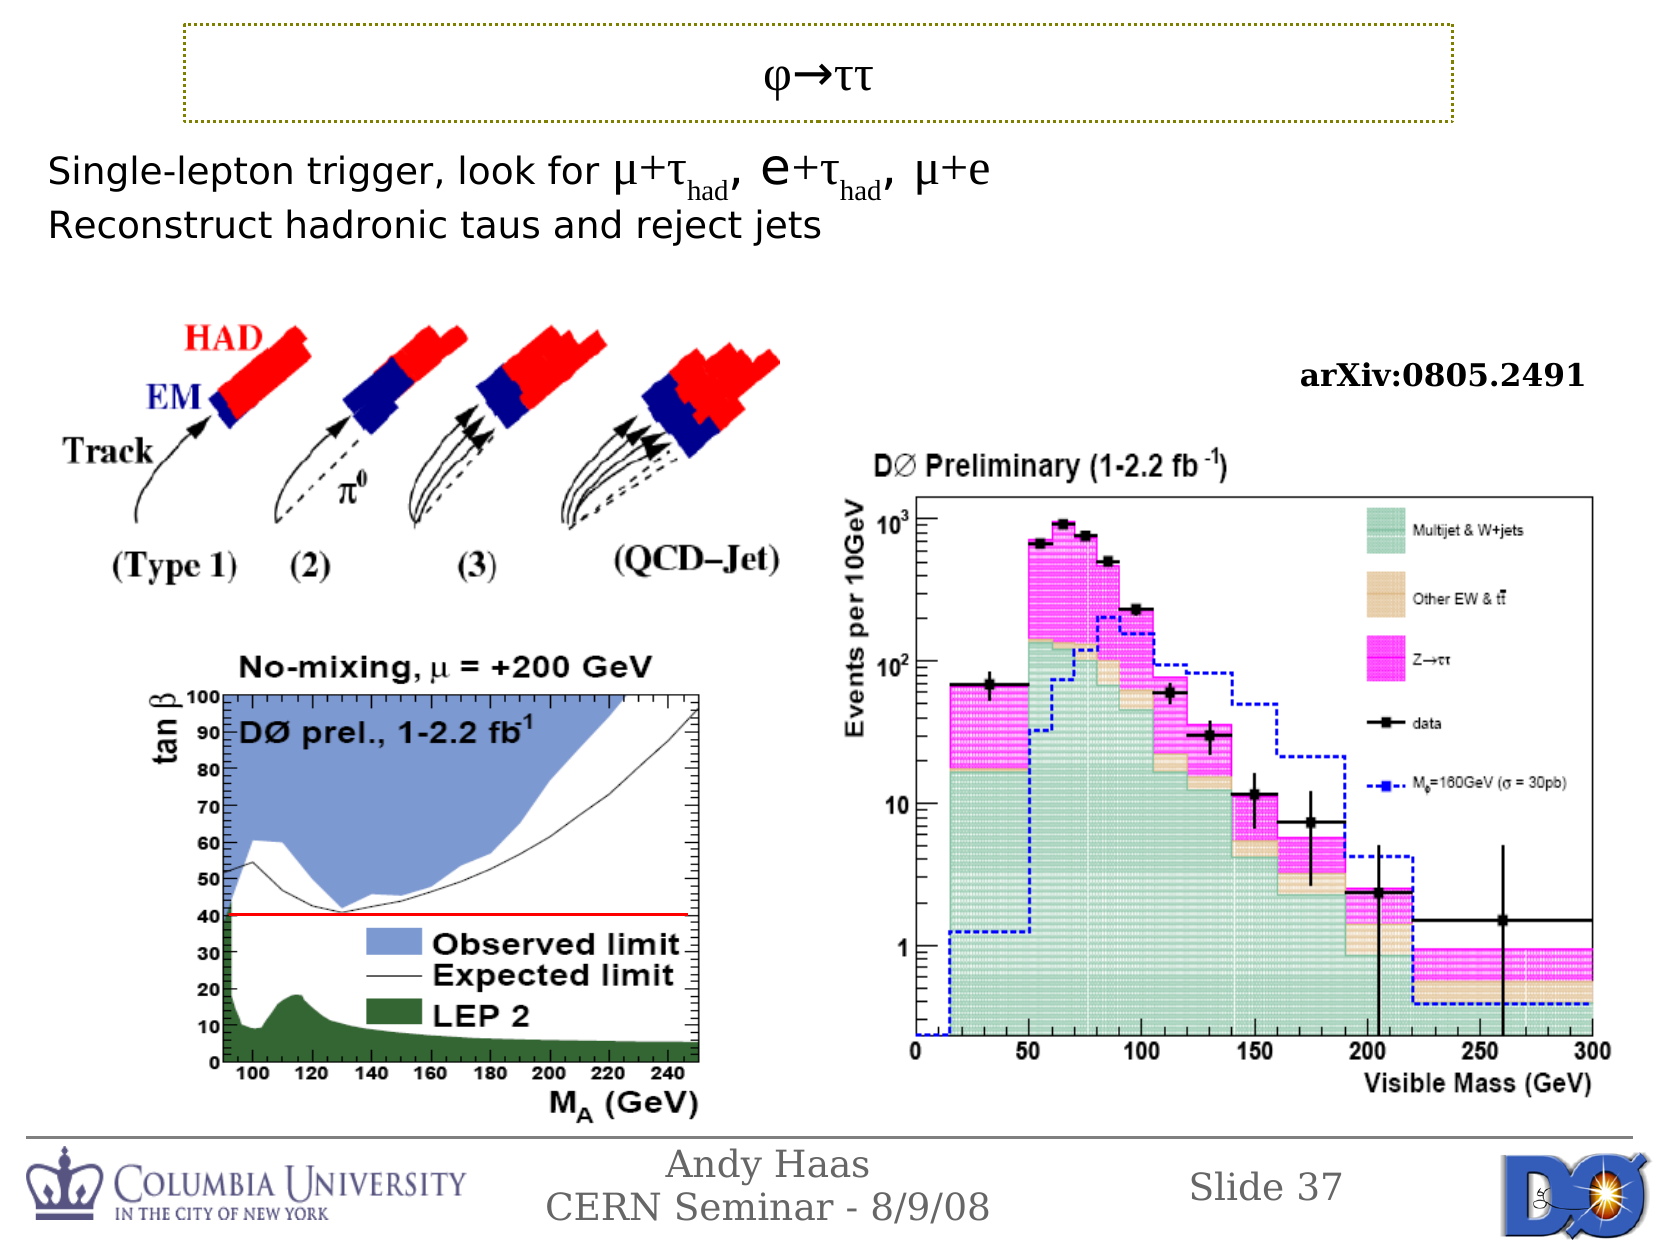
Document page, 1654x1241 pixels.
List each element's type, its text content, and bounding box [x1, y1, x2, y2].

picture [830, 436, 1635, 1127]
list Single-lepton trigger, look for μ+τhad, e+τhad, μ+e Reconstruct hadronic taus and reject jets [30, 140, 1612, 350]
title φ→ττ [184, 24, 1453, 122]
picture [1497, 1149, 1654, 1241]
text_box arXiv:0805.2491 [1299, 357, 1588, 394]
picture [142, 643, 732, 1136]
picture [50, 303, 780, 620]
